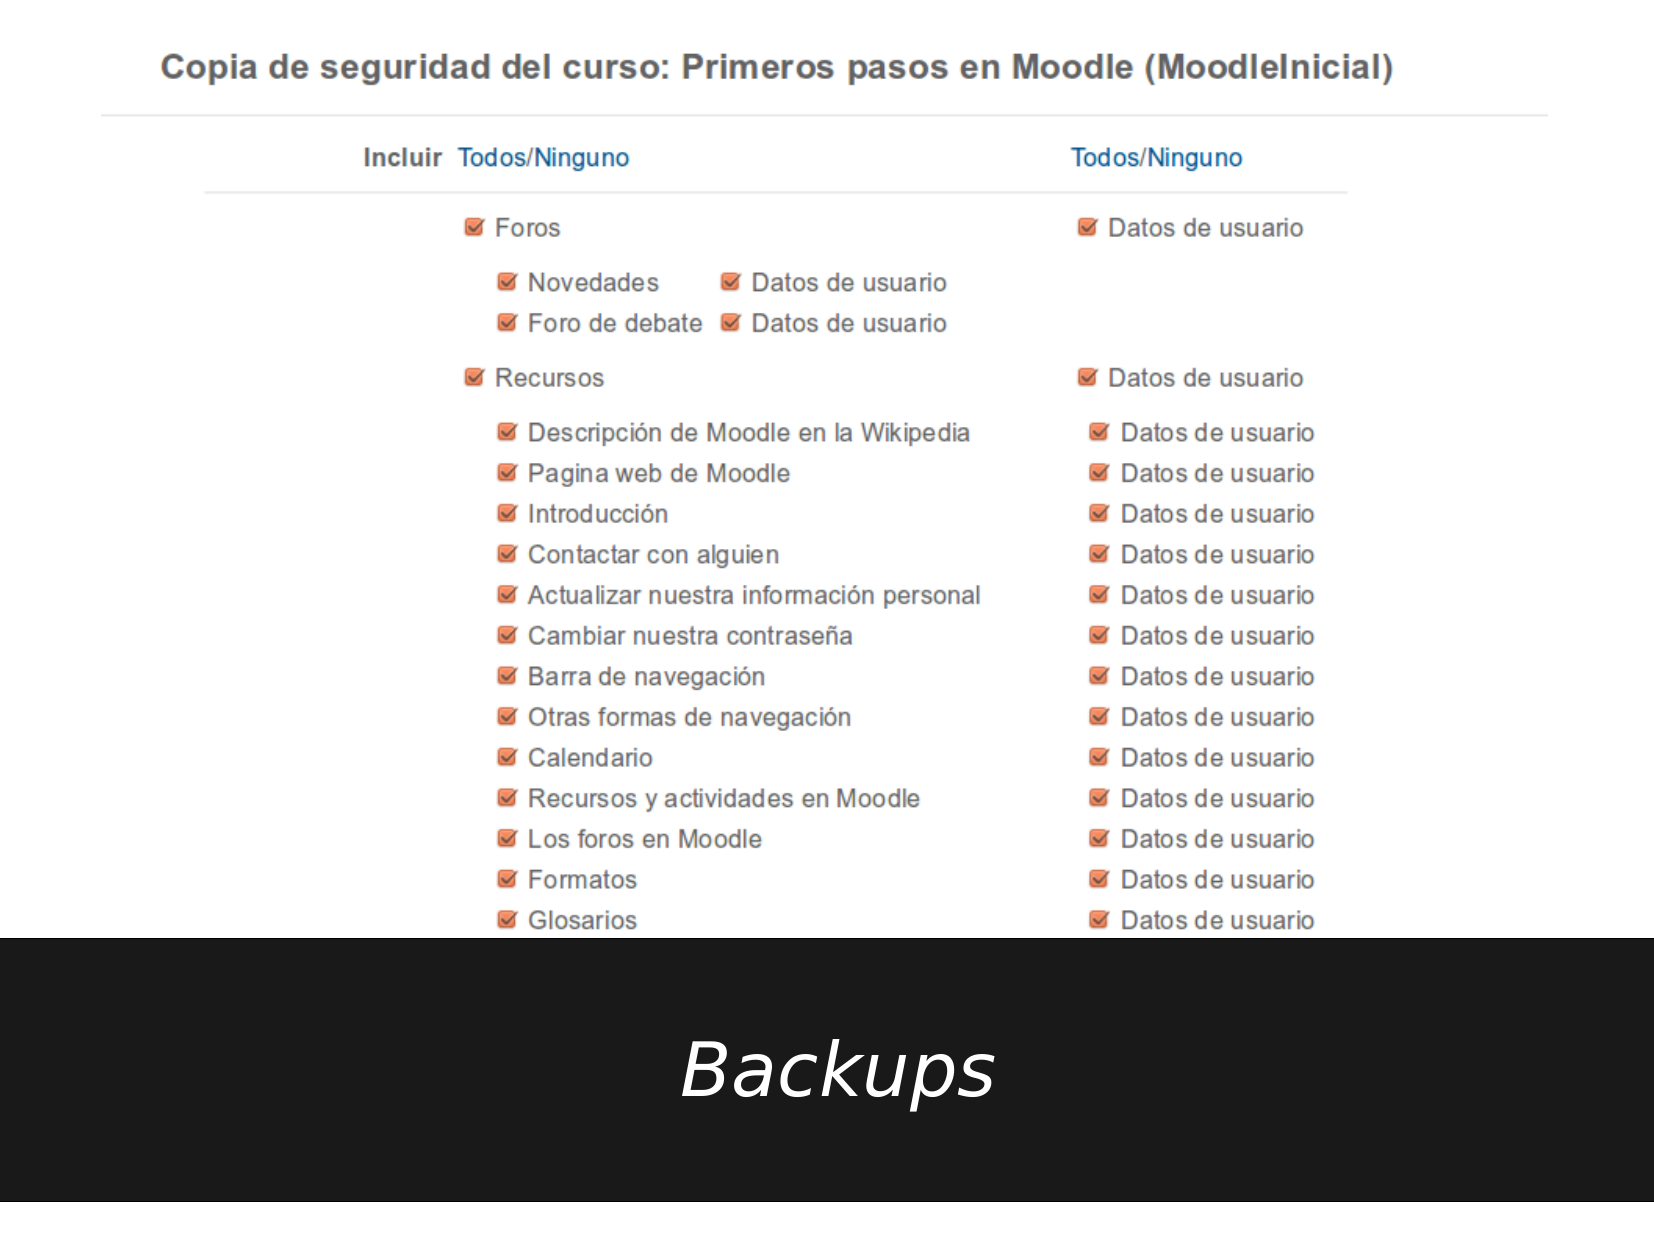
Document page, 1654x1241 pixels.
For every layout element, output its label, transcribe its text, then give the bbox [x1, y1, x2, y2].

picture [101, 29, 1548, 932]
text_box Backups [0, 938, 1654, 1202]
